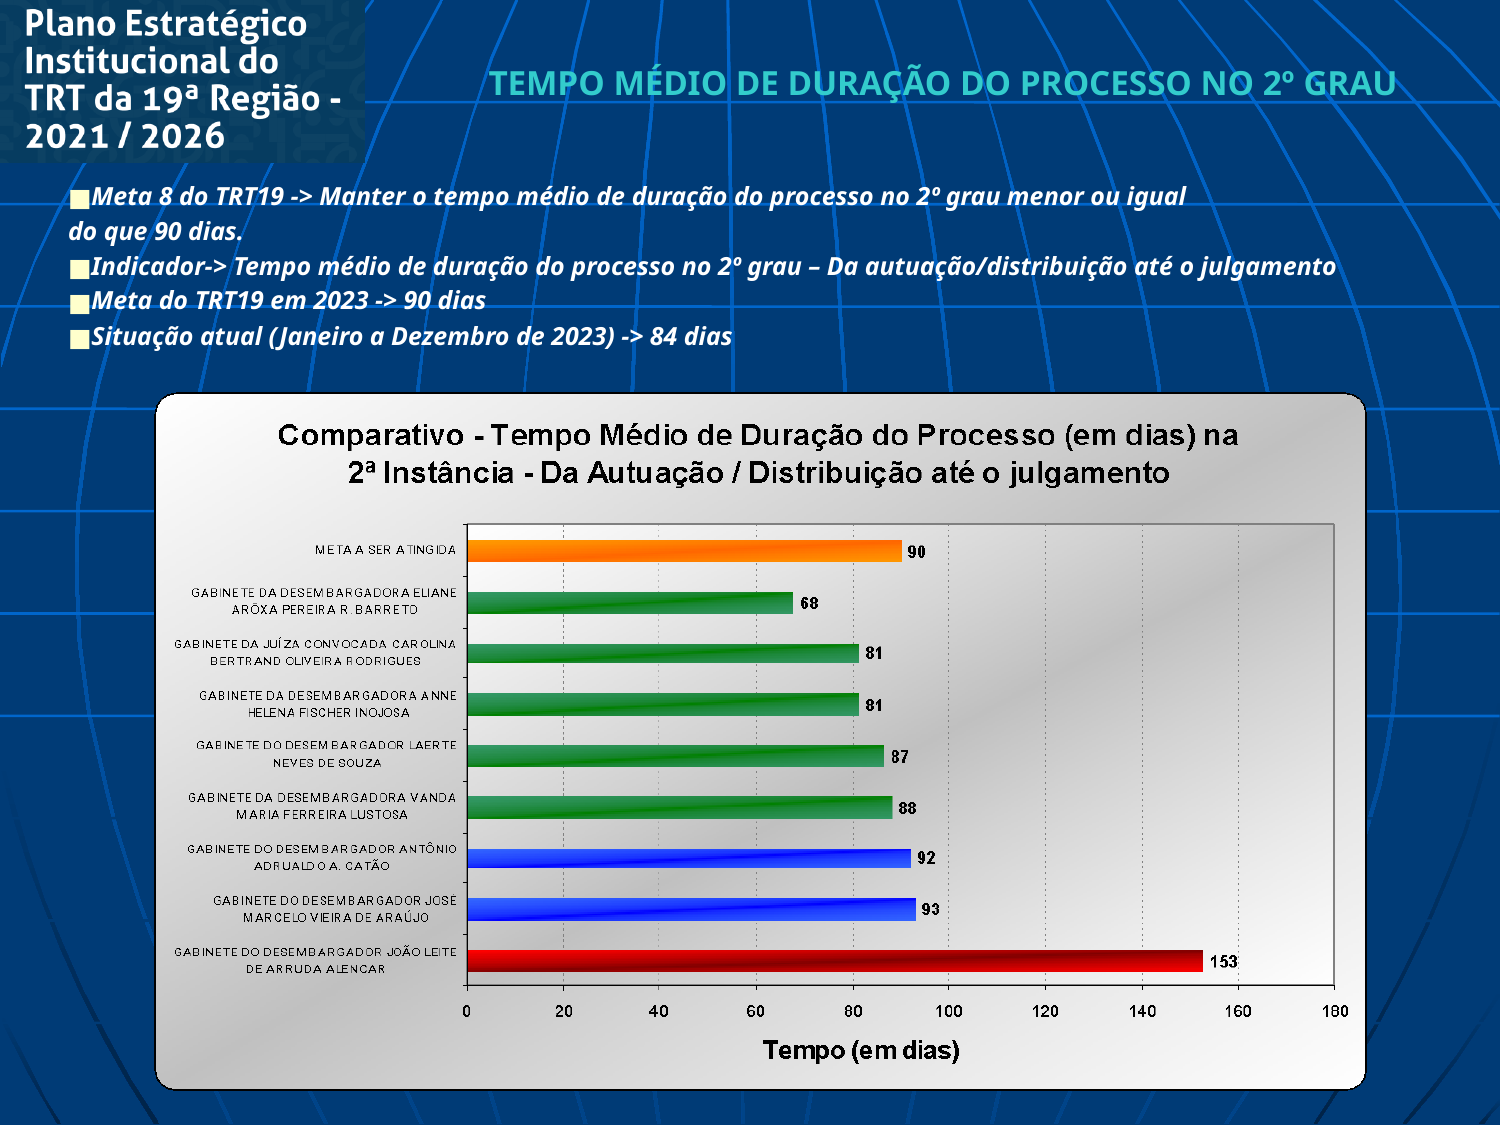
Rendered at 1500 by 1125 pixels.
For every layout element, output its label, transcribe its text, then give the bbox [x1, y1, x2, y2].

text_box TEMPO MÉDIO DE DURAÇÃO DO PROCESSO NO 2º GRAU [407, 54, 1471, 110]
picture [0, 0, 365, 163]
text_box Meta 8 do TRT19 -> Manter o tempo médio de duração do processo no 2º grau menor ou igual do que 90 dias. Indicador-> Tempo médio de duração do processo no 2º grau – Da autuação/distribuição até o julgamento Meta do TRT19 em 2023 -> 90 dias Situação atual (Janeiro a Dezembro de 2023) -> 84 dias [53, 172, 1459, 433]
picture [147, 385, 1375, 1098]
